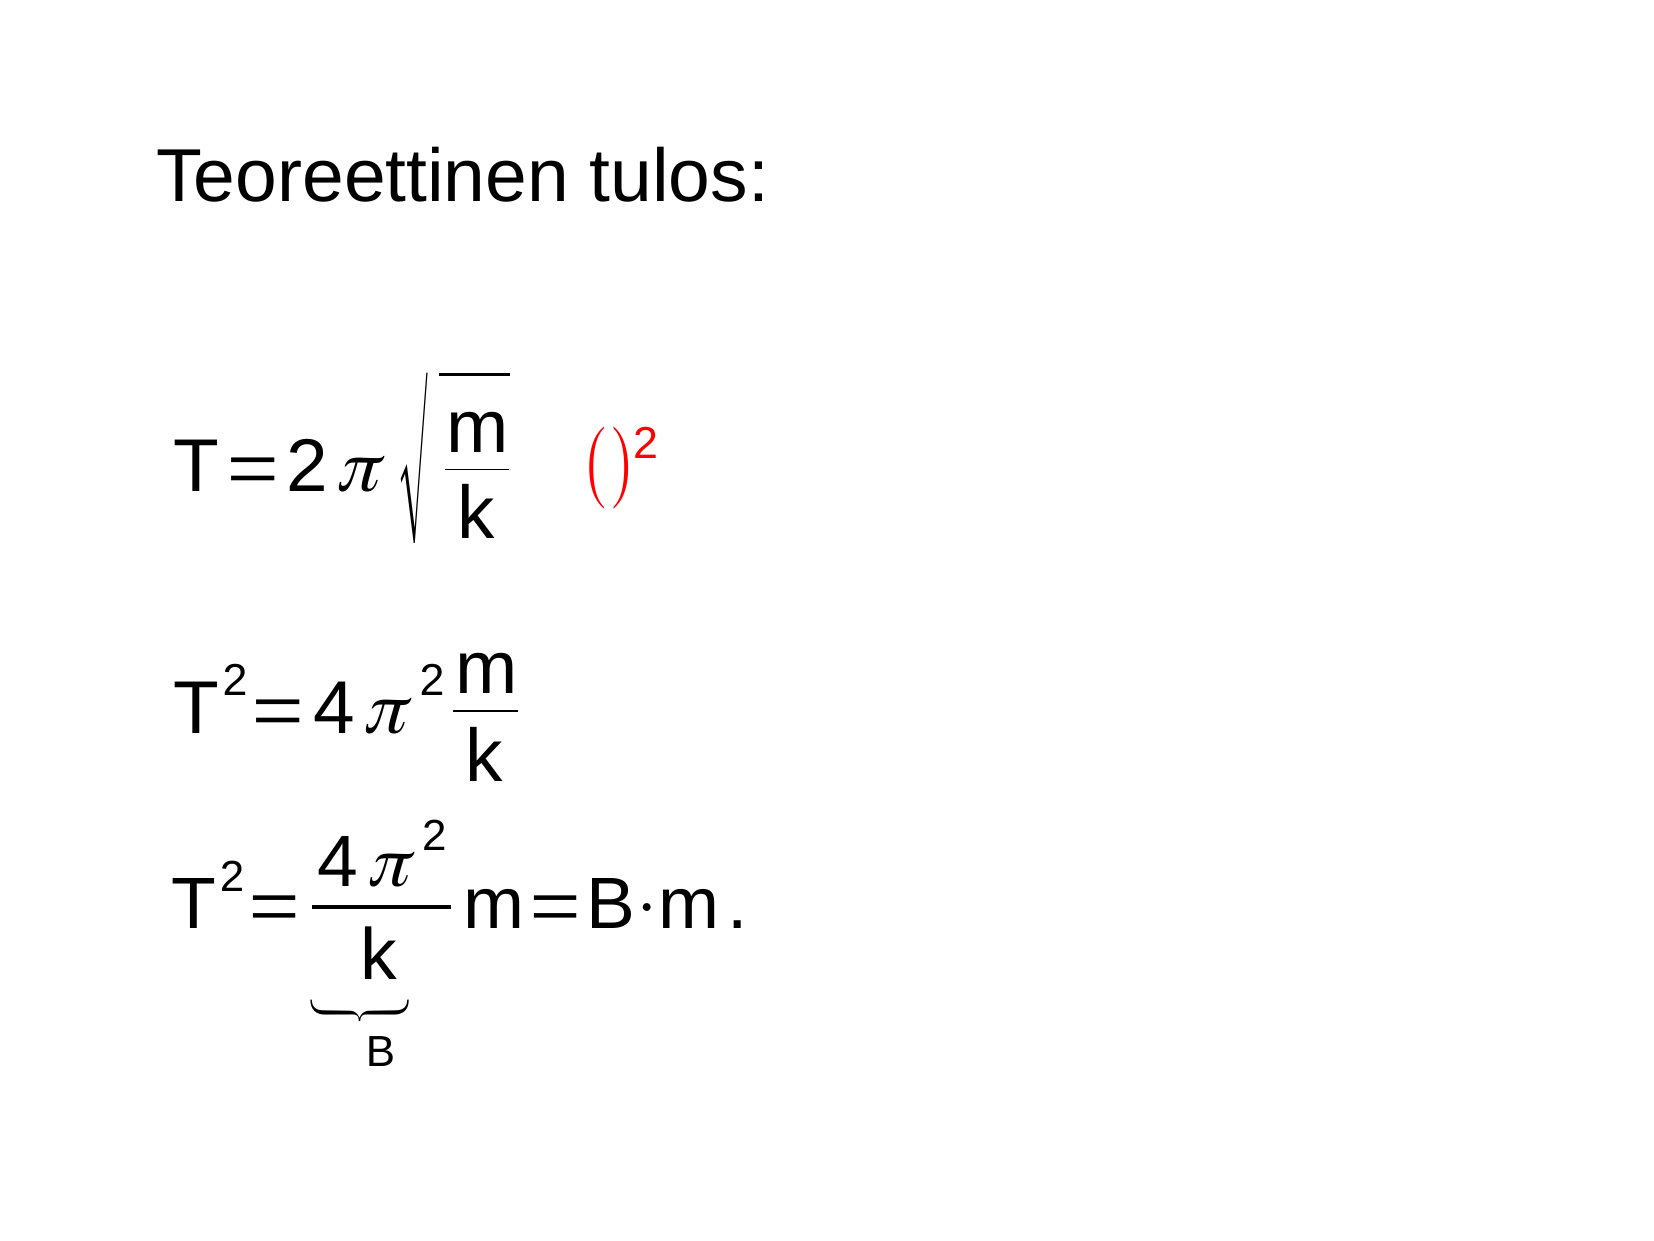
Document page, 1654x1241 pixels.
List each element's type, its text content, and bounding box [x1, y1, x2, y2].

chart [165, 625, 526, 797]
text_box Teoreettinen tulos: [141, 125, 785, 225]
chart [163, 810, 753, 1076]
chart [165, 369, 665, 556]
